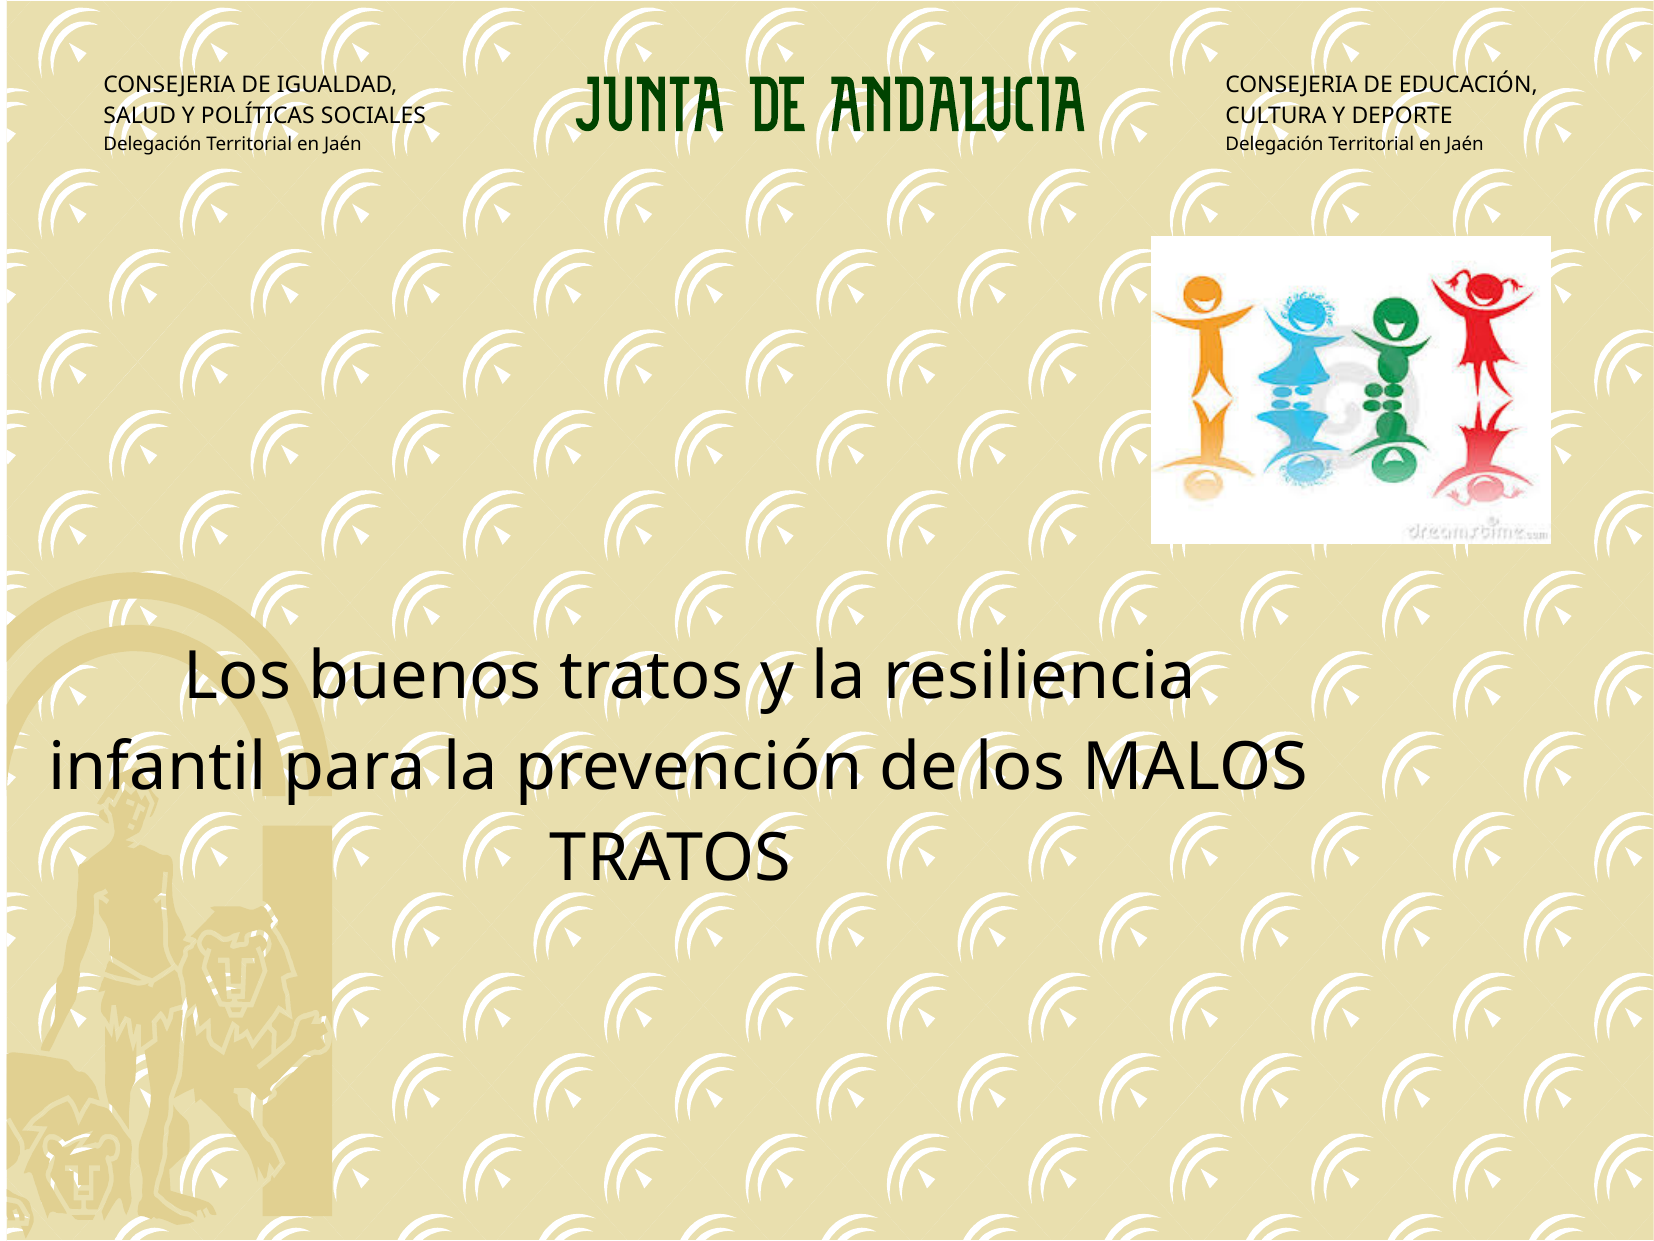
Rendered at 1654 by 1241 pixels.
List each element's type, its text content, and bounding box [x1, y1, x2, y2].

picture [6, 0, 1654, 1241]
text_box CONSEJERIA DE IGUALDAD, SALUD Y POLÍTICAS SOCIALES Delegación Territorial en Jaén [88, 60, 464, 148]
text_box Los buenos tratos y la resiliencia infantil para la prevención de los MALOS TRATOS [29, 620, 1329, 1041]
text_box CONSEJERIA DE EDUCACIÓN, CULTURA Y DEPORTE Delegación Territorial en Jaén [1210, 60, 1575, 148]
